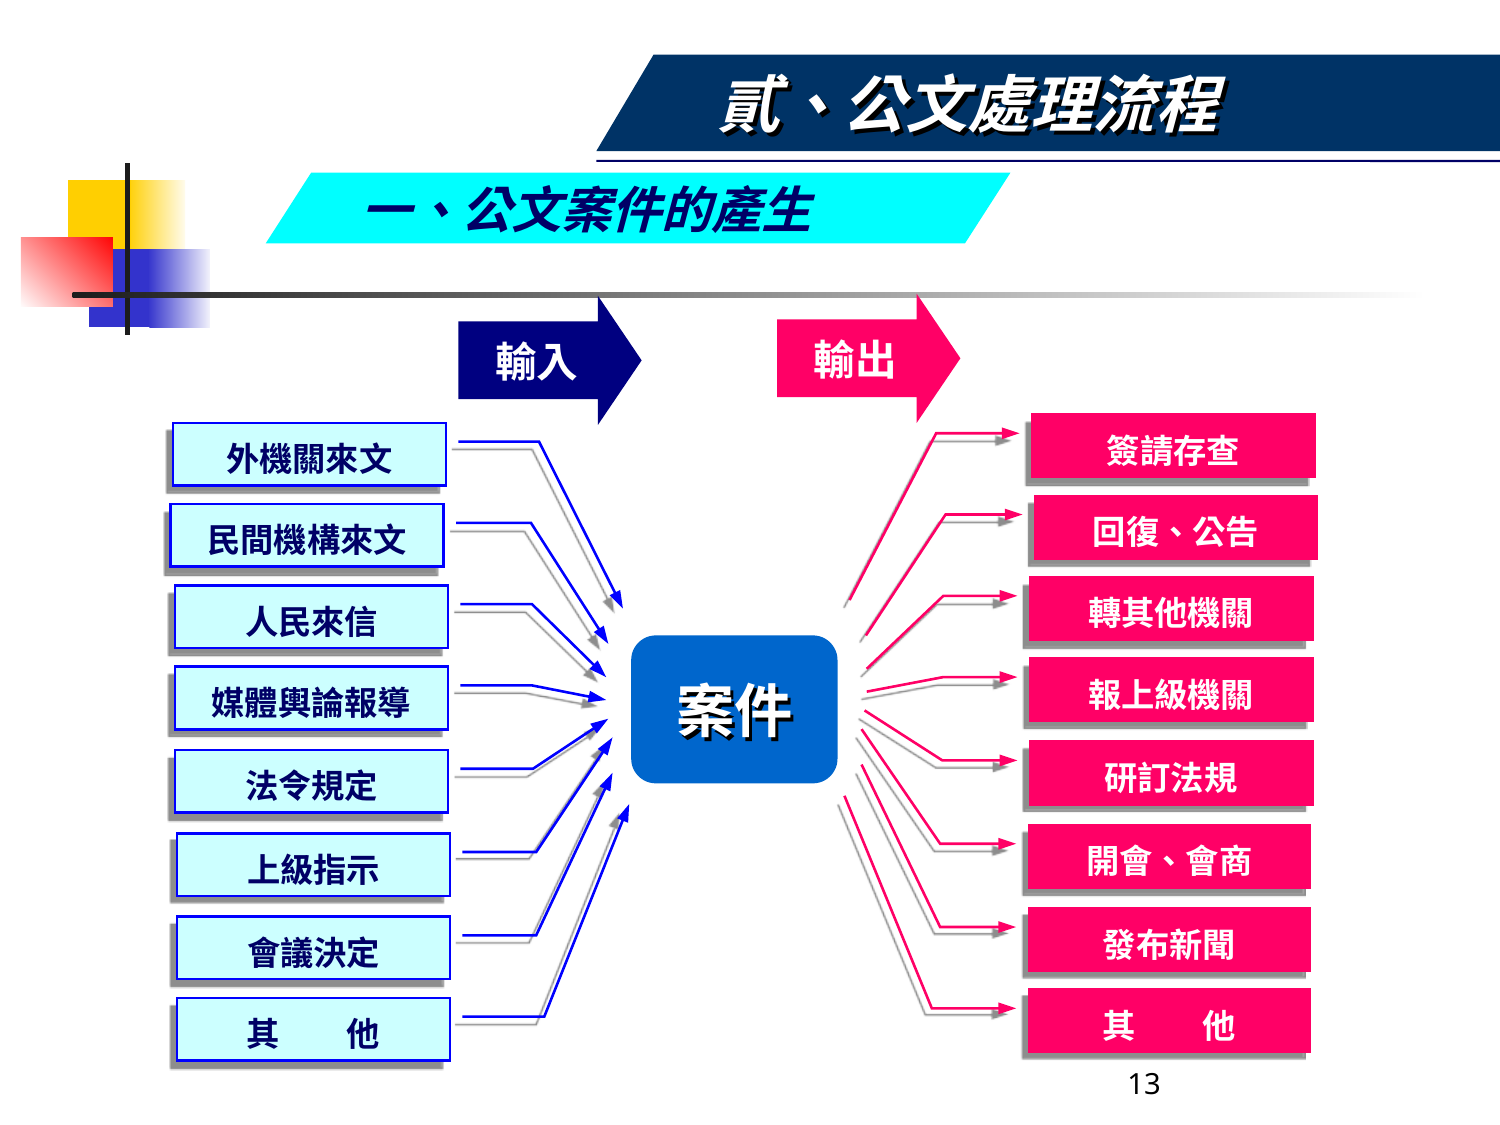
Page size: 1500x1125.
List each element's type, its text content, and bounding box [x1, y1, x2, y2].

text_box 其 他 [177, 998, 450, 1060]
text_box 法令規定 [175, 750, 448, 813]
text_box 轉其他機關 [1030, 577, 1312, 640]
text_box <編號> [1112, 1037, 1426, 1113]
text_box 民間機構來文 [171, 504, 444, 567]
text_box 回復、公告 [1035, 496, 1316, 558]
text_box 簽請存查 [1032, 415, 1314, 477]
text_box 發布新聞 [1029, 908, 1310, 971]
text_box 會議決定 [177, 917, 450, 979]
text_box 開會、會商 [1029, 825, 1310, 888]
text_box 其 他 [1029, 990, 1310, 1052]
text_box 輸入 [458, 295, 642, 425]
text_box 研訂法規 [1030, 742, 1312, 804]
text_box 人民來信 [175, 585, 448, 648]
text_box 案件 [631, 635, 838, 784]
text_box 貳、公文處理流程 [596, 54, 1500, 152]
text_box 一、公文案件的產生 [265, 172, 1011, 244]
text_box 報上級機關 [1030, 658, 1312, 721]
text_box 媒體輿論報導 [175, 667, 448, 729]
text_box 輸出 [777, 293, 961, 423]
text_box 外機關來文 [173, 423, 446, 485]
text_box 上級指示 [177, 833, 450, 896]
